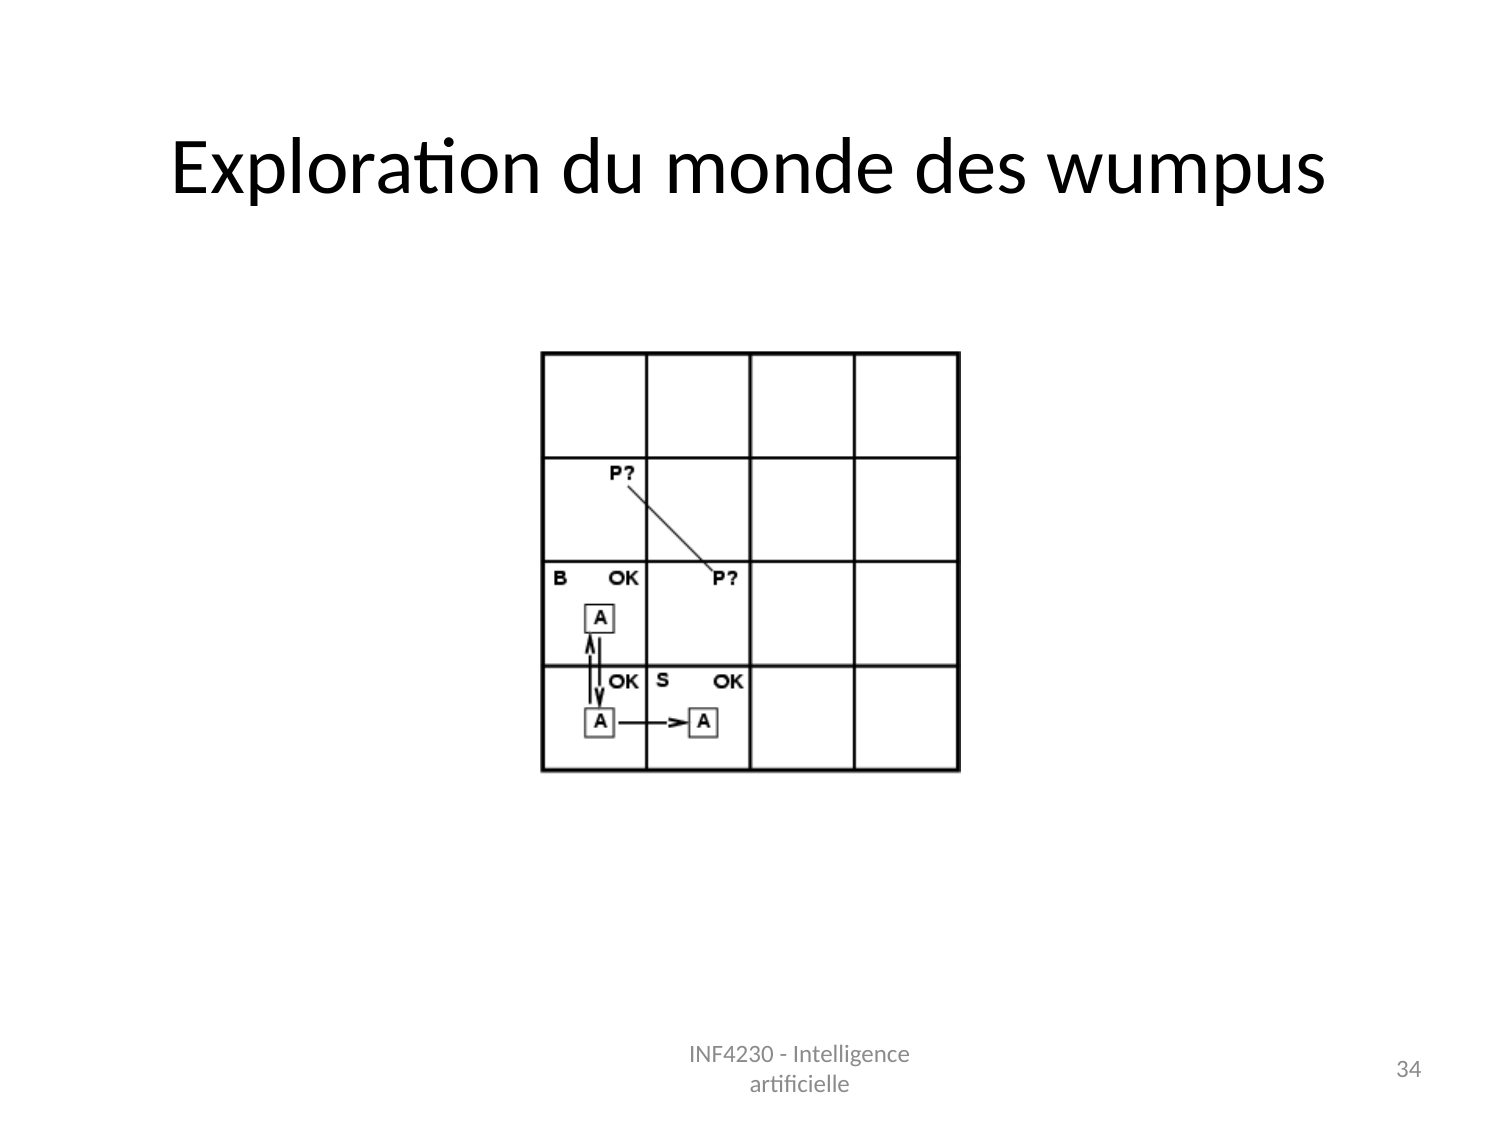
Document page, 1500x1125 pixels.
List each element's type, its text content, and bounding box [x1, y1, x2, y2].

title Exploration du monde des wumpus [112, 67, 1388, 256]
footer INF4230 - Intelligence artificielle [624, 1028, 975, 1107]
slide_number <numéro> [1260, 1028, 1437, 1107]
picture [539, 350, 961, 775]
